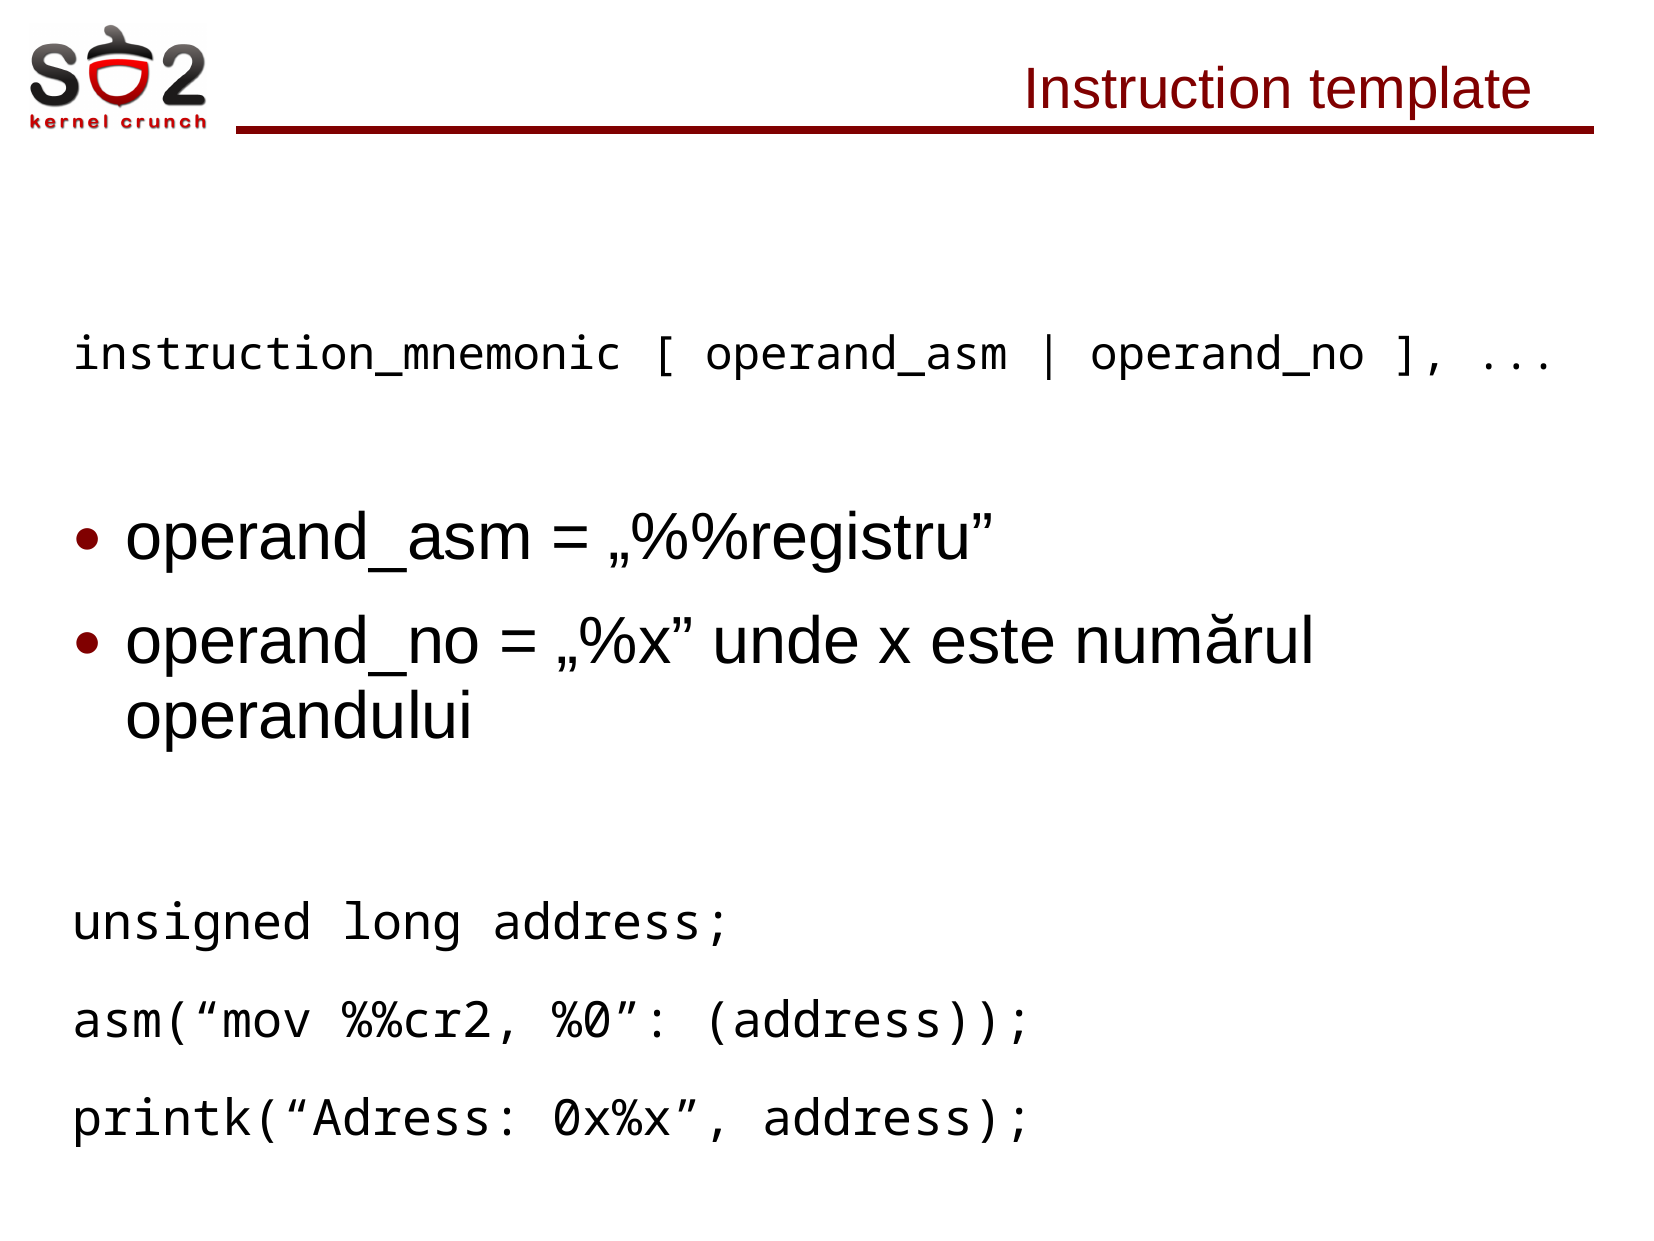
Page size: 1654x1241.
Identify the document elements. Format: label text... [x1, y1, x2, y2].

title Instruction template [121, 0, 1534, 178]
list instruction_mnemonic [ operand_asm | operand_no ], ... operand_asm = „%%registru” operand_no = „%x” unde x este numărul operandului unsigned long address; asm(“mov %%cr2, %0”: (address)); printk(“Adress: 0x%x”, address); [54, 304, 1629, 1166]
picture [29, 23, 121, 130]
